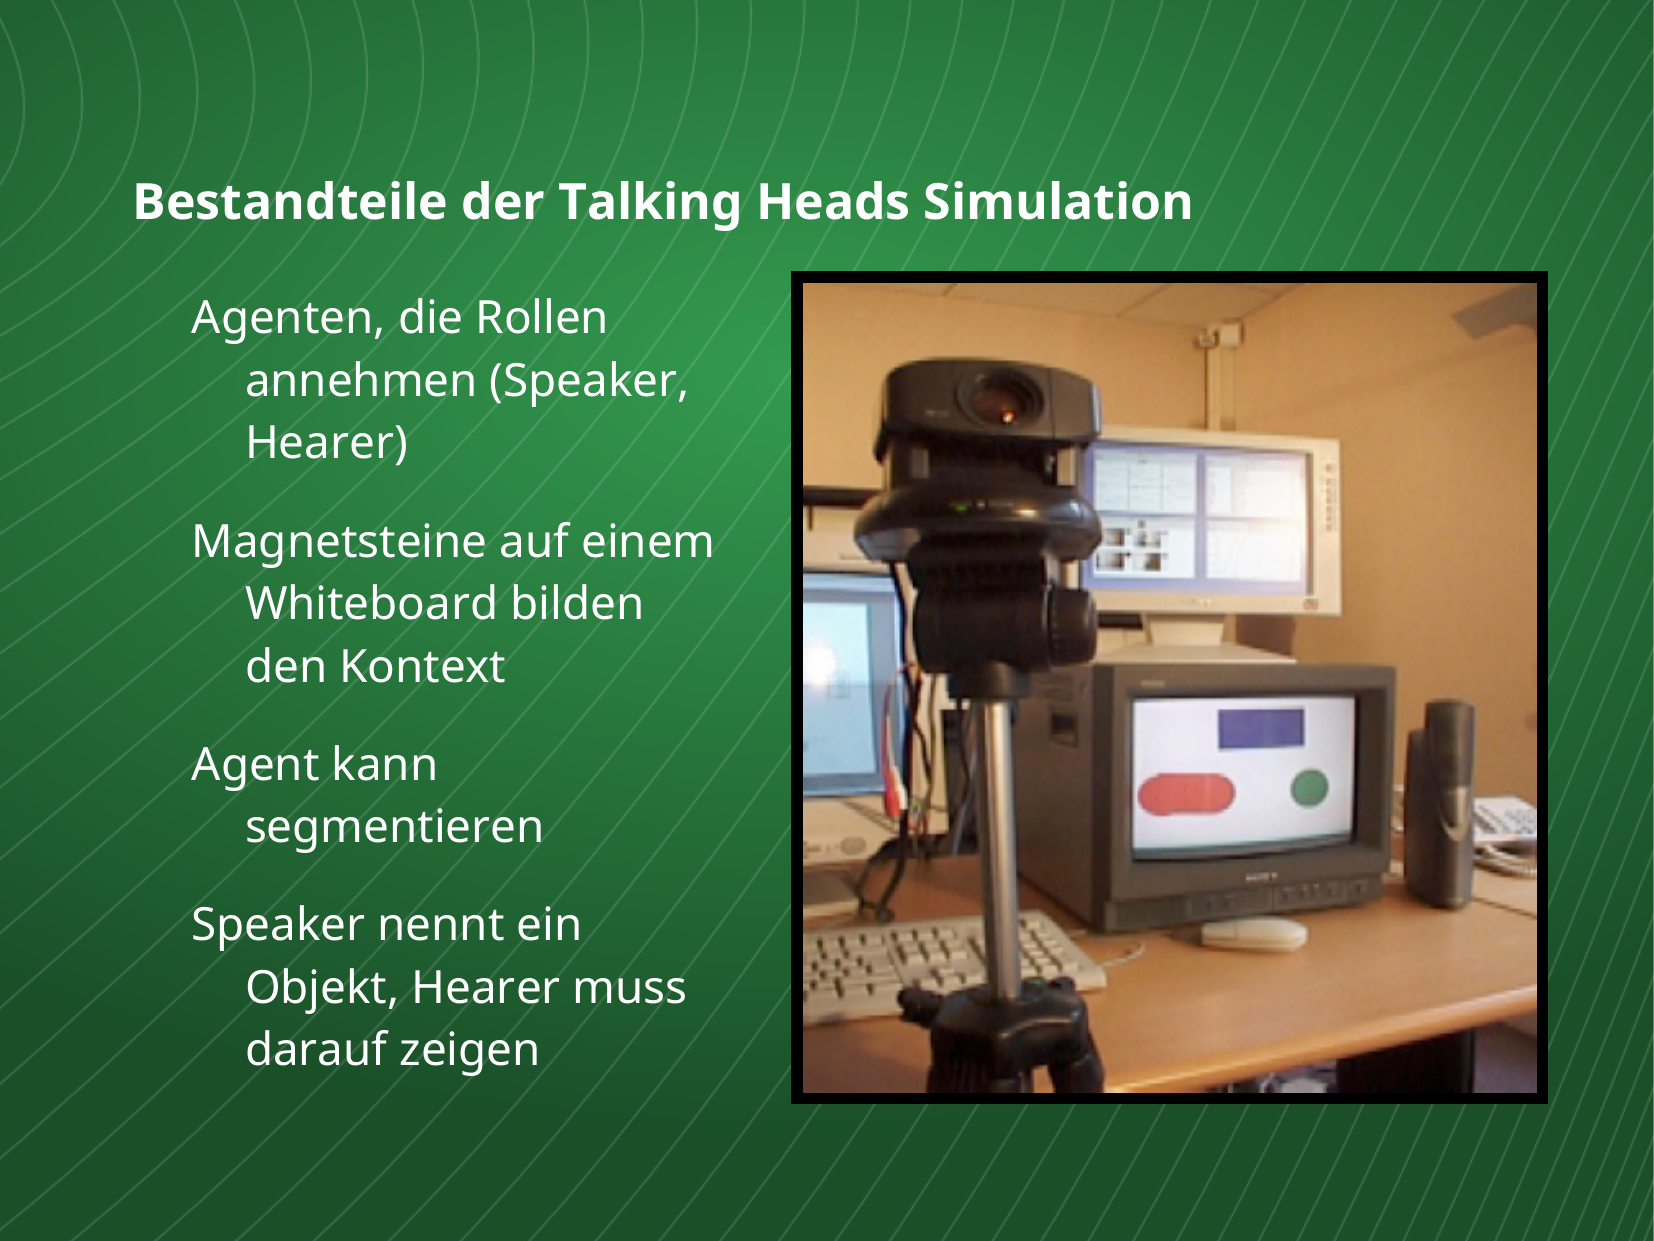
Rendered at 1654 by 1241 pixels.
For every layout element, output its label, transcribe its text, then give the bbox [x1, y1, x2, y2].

picture [0, 0, 1654, 1241]
text_box Agenten, die Rollen annehmen (Speaker, Hearer) Magnetsteine auf einem Whiteboard bilden den Kontext Agent kann segmentieren Speaker nennt ein Objekt, Hearer muss darauf zeigen [177, 277, 739, 1093]
text_box Bestandteile der Talking Heads Simulation [118, 158, 1135, 237]
